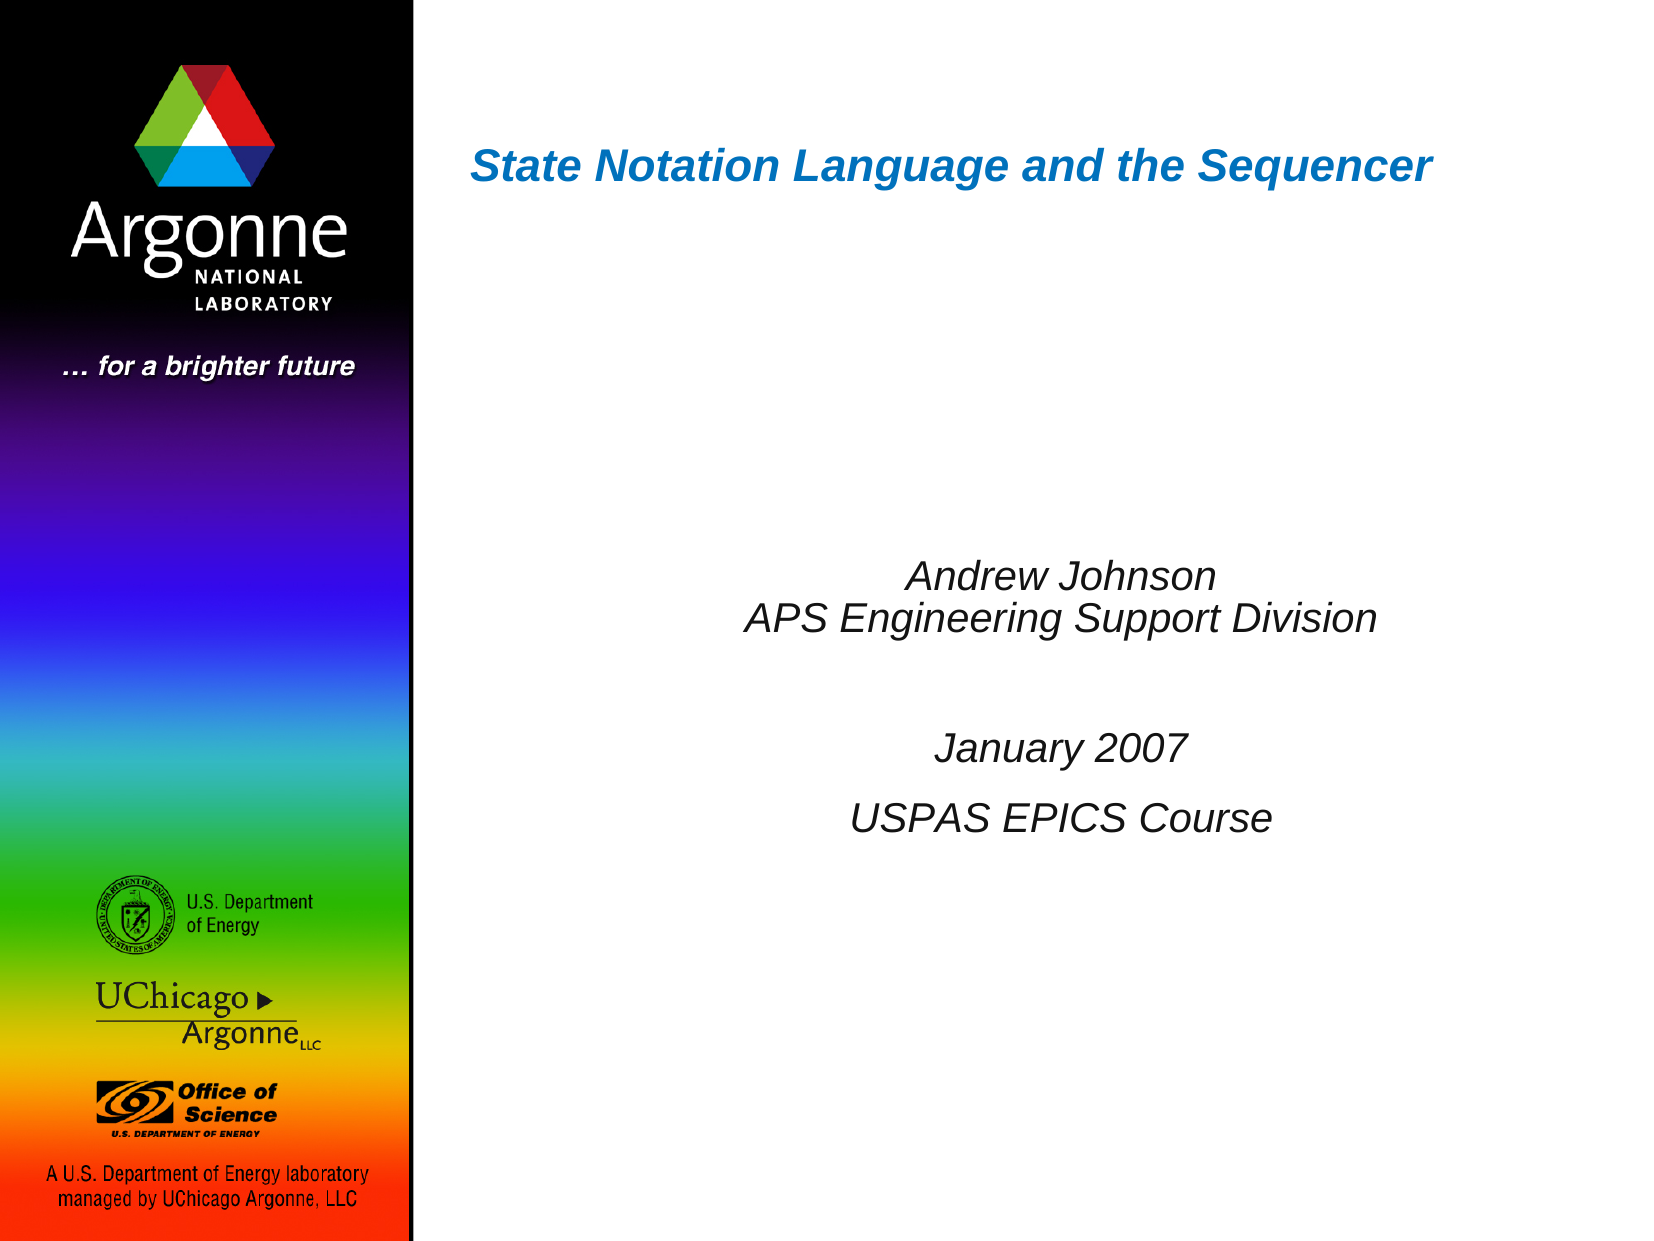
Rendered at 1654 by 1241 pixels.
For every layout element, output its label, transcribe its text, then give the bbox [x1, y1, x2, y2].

title State Notation Language and the Sequencer [469, 126, 1438, 209]
text_box Andrew Johnson APS Engineering Support Division January 2007 USPAS EPICS Course [487, 406, 1571, 992]
picture [0, 0, 414, 1241]
